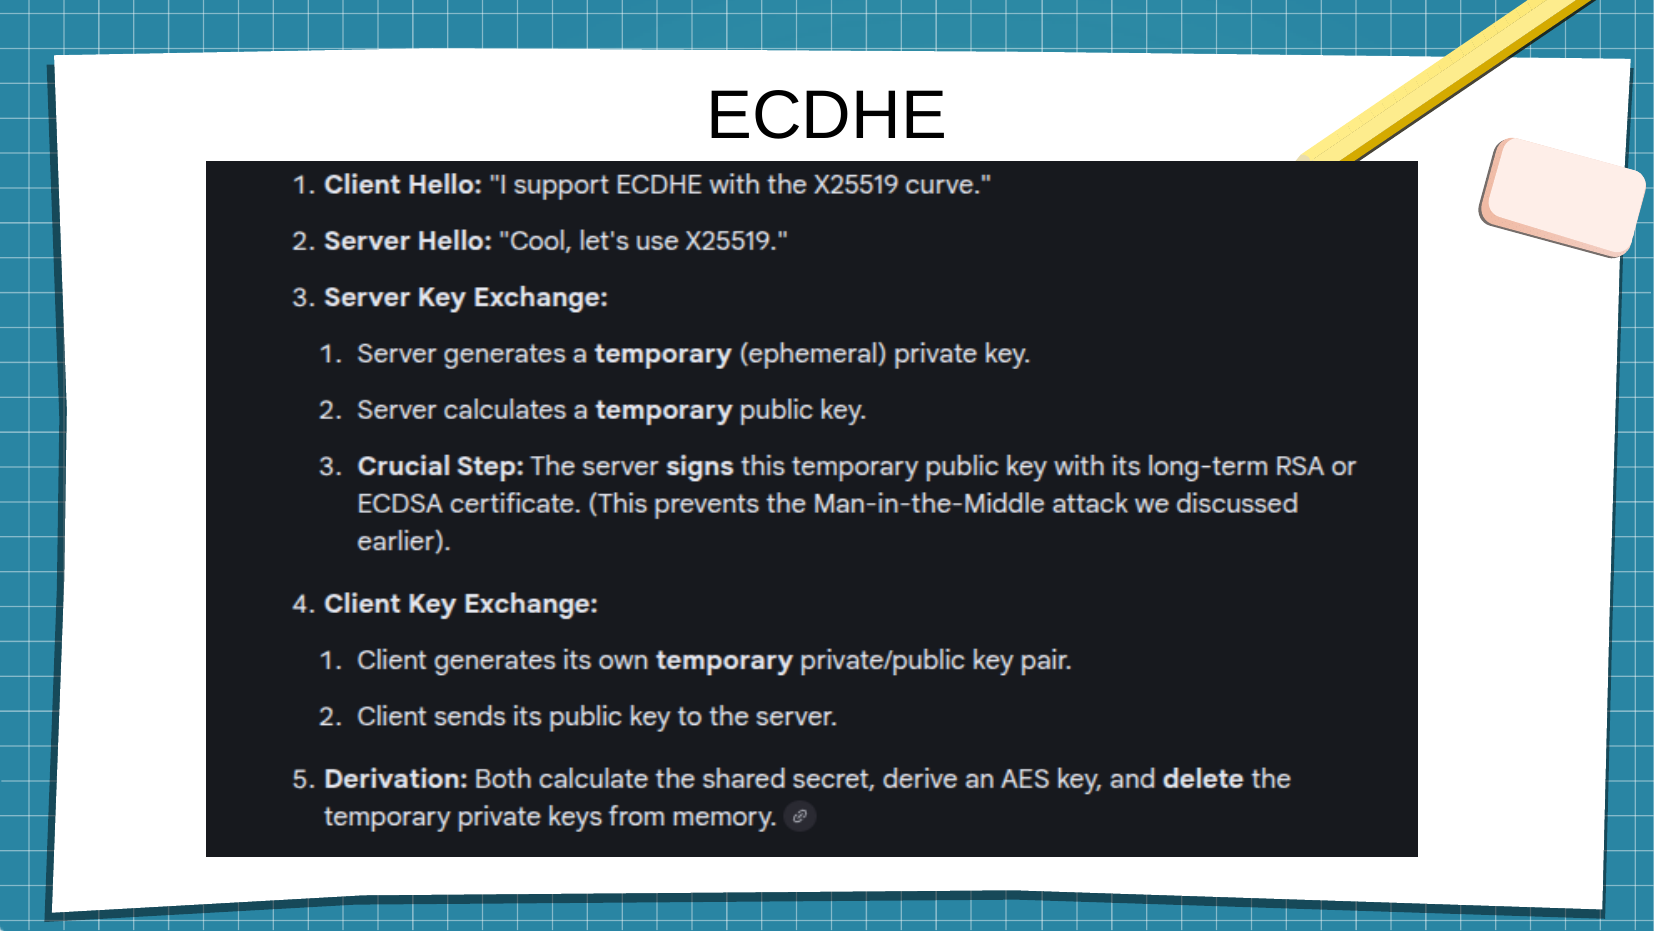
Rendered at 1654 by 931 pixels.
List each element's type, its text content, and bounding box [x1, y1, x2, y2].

picture [206, 161, 1418, 857]
title ECDHE [82, 37, 1571, 193]
